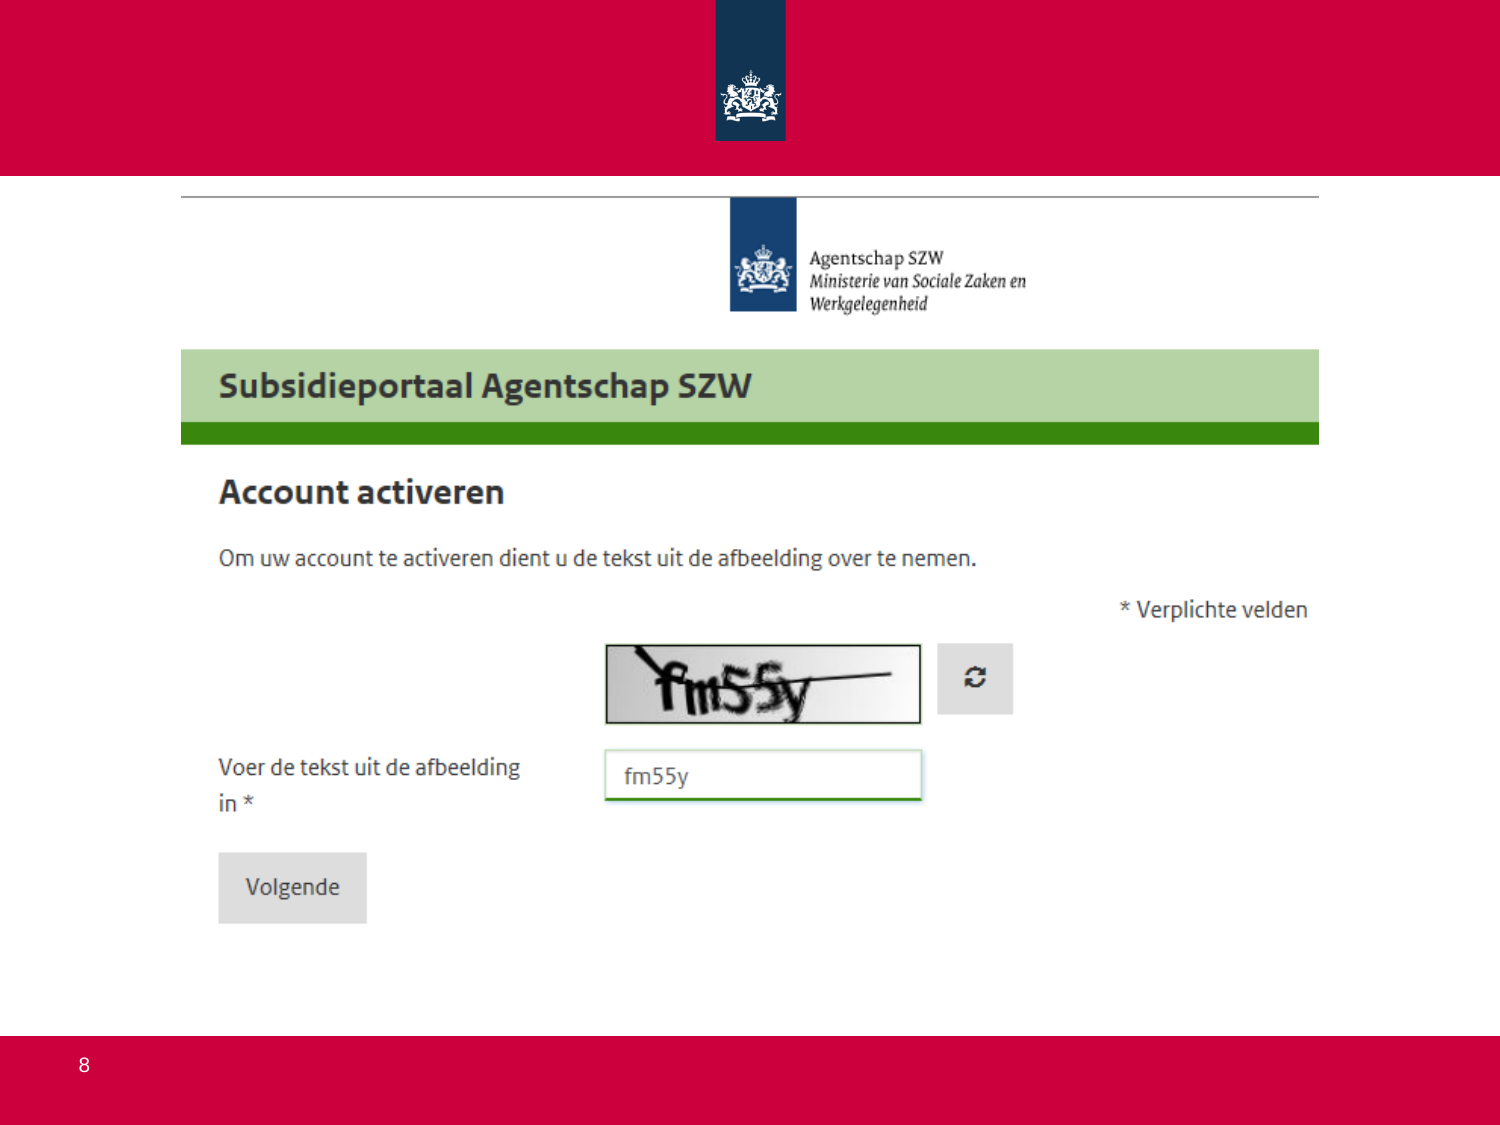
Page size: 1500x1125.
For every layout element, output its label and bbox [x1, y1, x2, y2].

text_box [63, 1043, 181, 1104]
picture [181, 195, 1319, 930]
